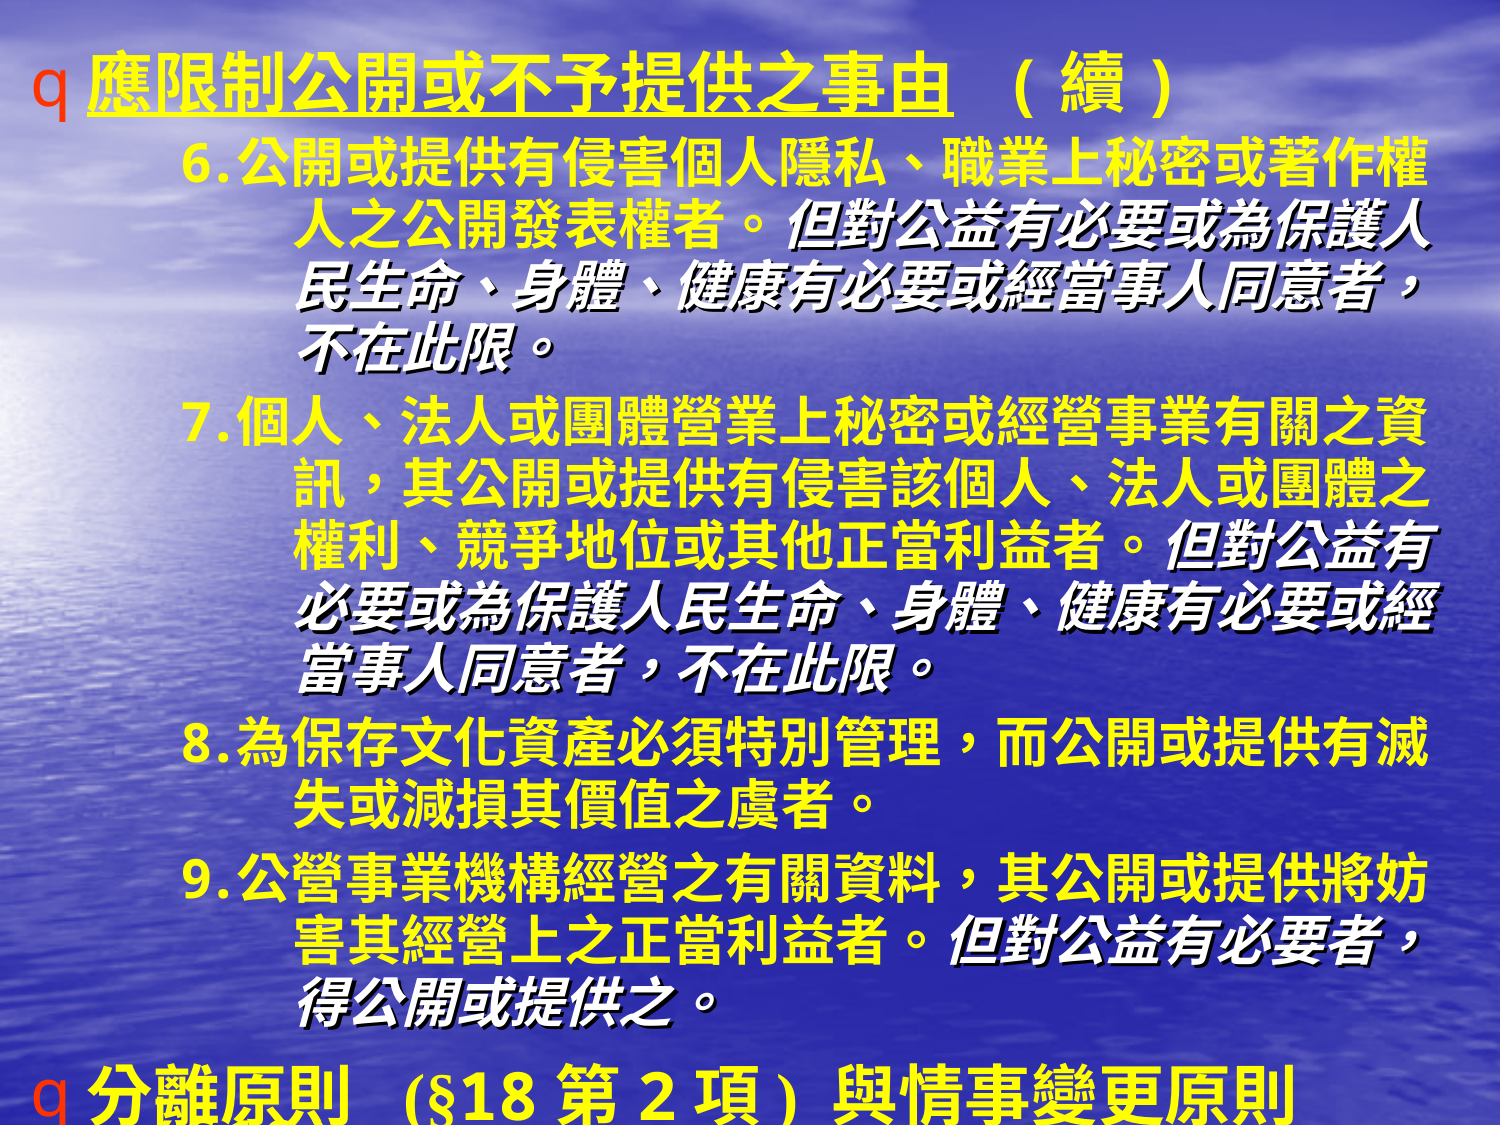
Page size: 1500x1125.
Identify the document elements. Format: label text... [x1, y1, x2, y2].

text_box 應限制公開或不予提供之事由 (續) 公開或提供有侵害個人隱私、職業上秘密或著作權人之公開發表權者。但對公益有必要或為保護人民生命、身體、健康有必要或經當事人同意者，不在此限。 個人、法人或團體營業上秘密或經營事業有關之資訊，其公開或提供有侵害該個人、法人或團體之權利、競爭地位或其他正當利益者。但對公益有必要或為保護人民生命、身體、健康有必要或經當事人同意者，不在此限。 為保存文化資產必須特別管理，而公開或提供有滅失或減損其價值之虞者。 公營事業機構經營之有關資料，其公開或提供將妨害其經營上之正當利益者。但對公益有必要者，得公開或提供之。 分離原則 (§18第2項) 與情事變更原則(§19) [15, 33, 1478, 1082]
